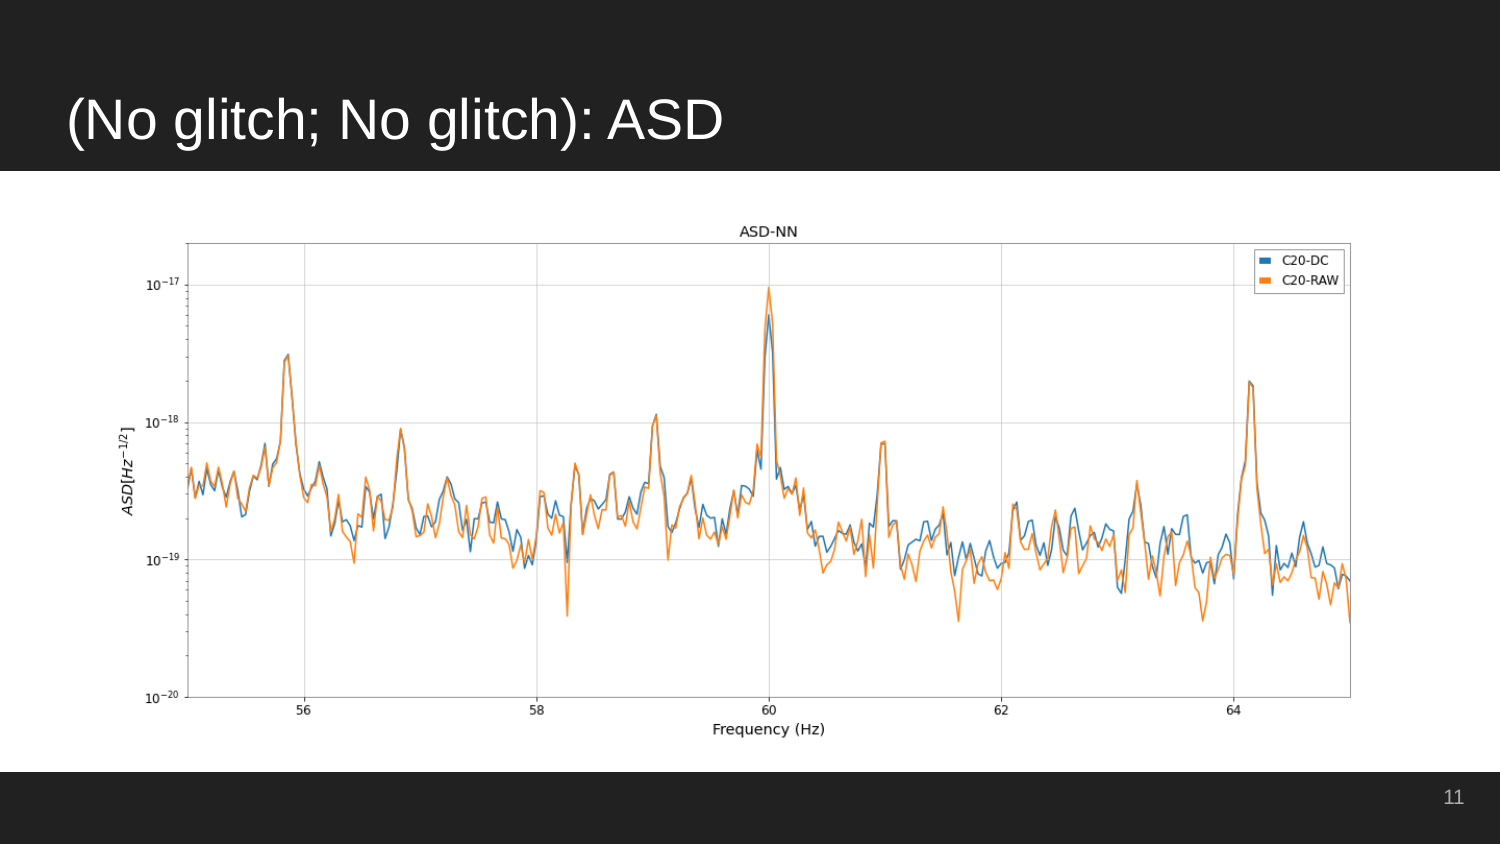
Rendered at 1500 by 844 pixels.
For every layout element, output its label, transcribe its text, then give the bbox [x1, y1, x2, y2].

slide_number <number> [1389, 772, 1480, 830]
picture [0, 171, 1500, 772]
title (No glitch; No glitch): ASD [51, 72, 1449, 167]
